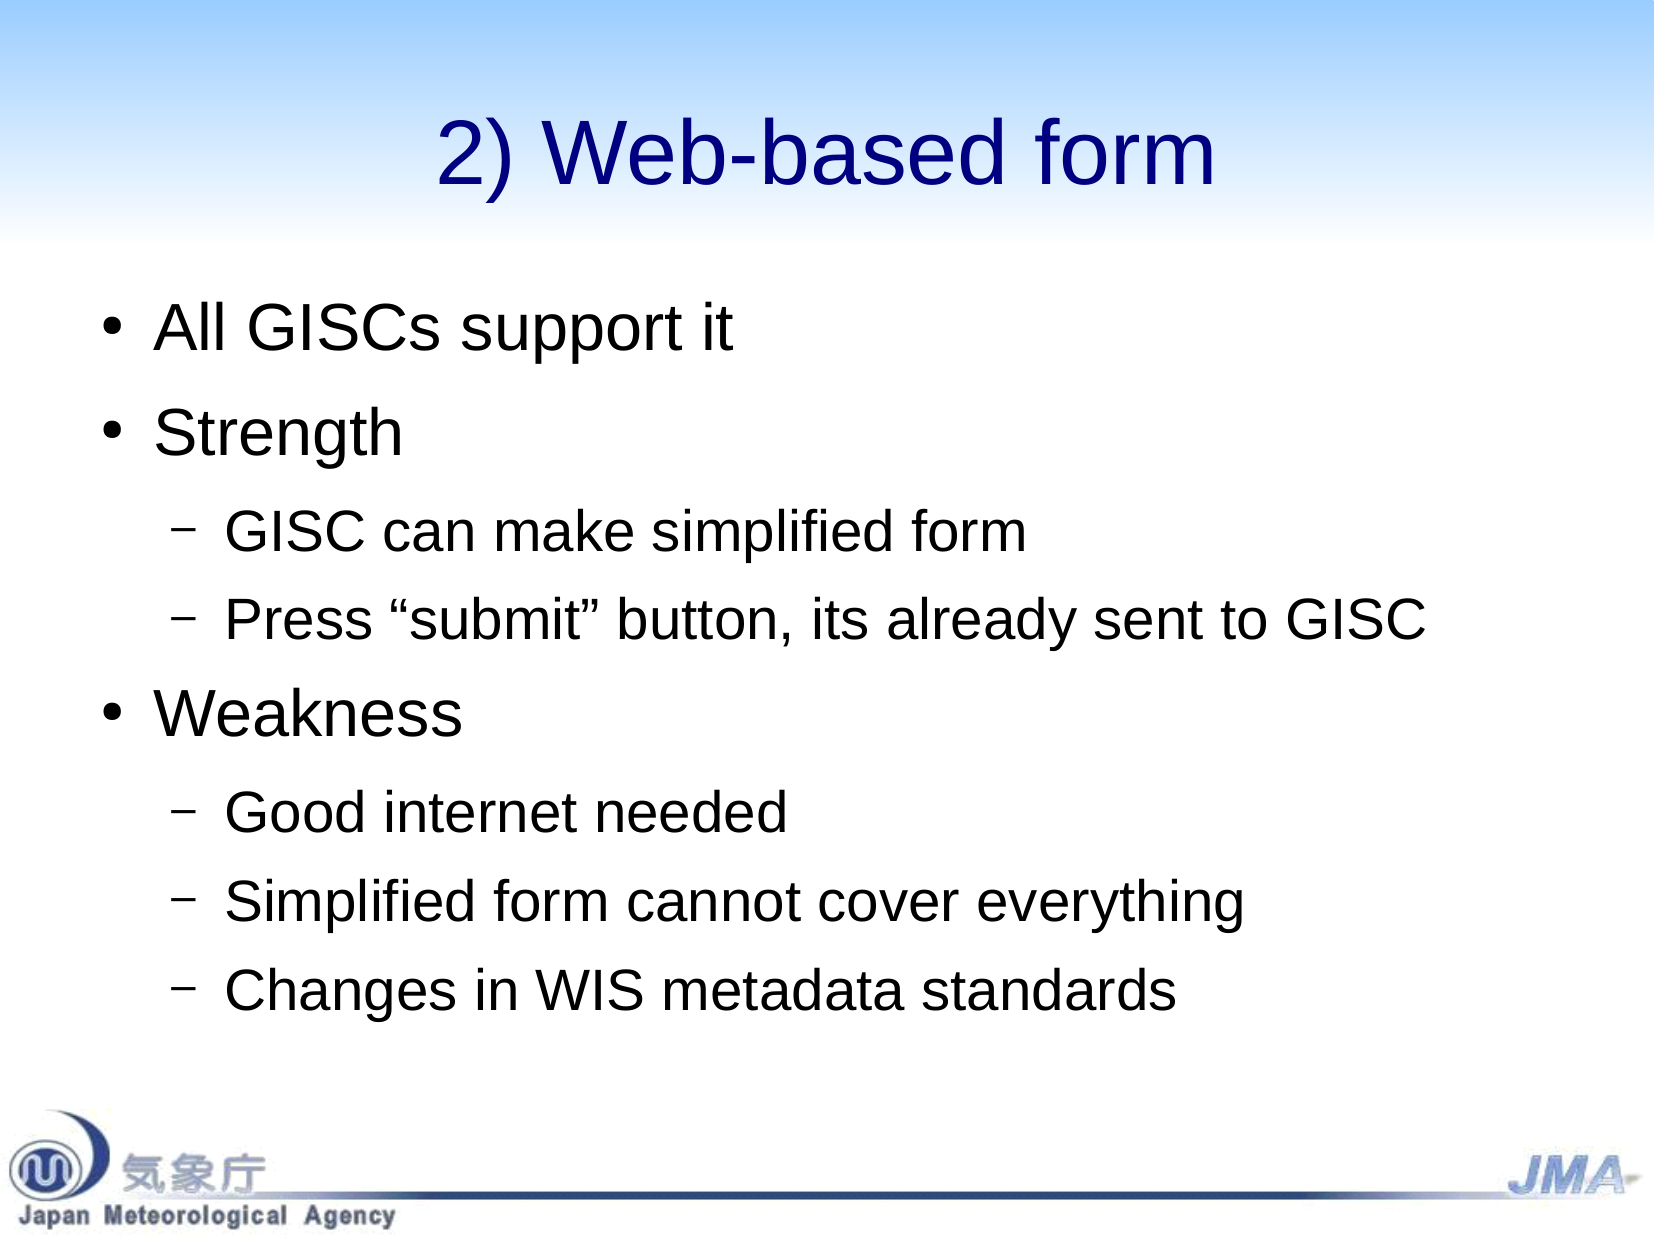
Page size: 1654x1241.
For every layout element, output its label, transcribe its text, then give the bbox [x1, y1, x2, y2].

list All GISCs support it Strength GISC can make simplified form Press “submit” button, its already sent to GISC Weakness Good internet needed Simplified form cannot cover everything Changes in WIS metadata standards [82, 290, 1571, 1022]
title 2) Web-based form [82, 49, 1571, 257]
picture [1, 1108, 1654, 1241]
